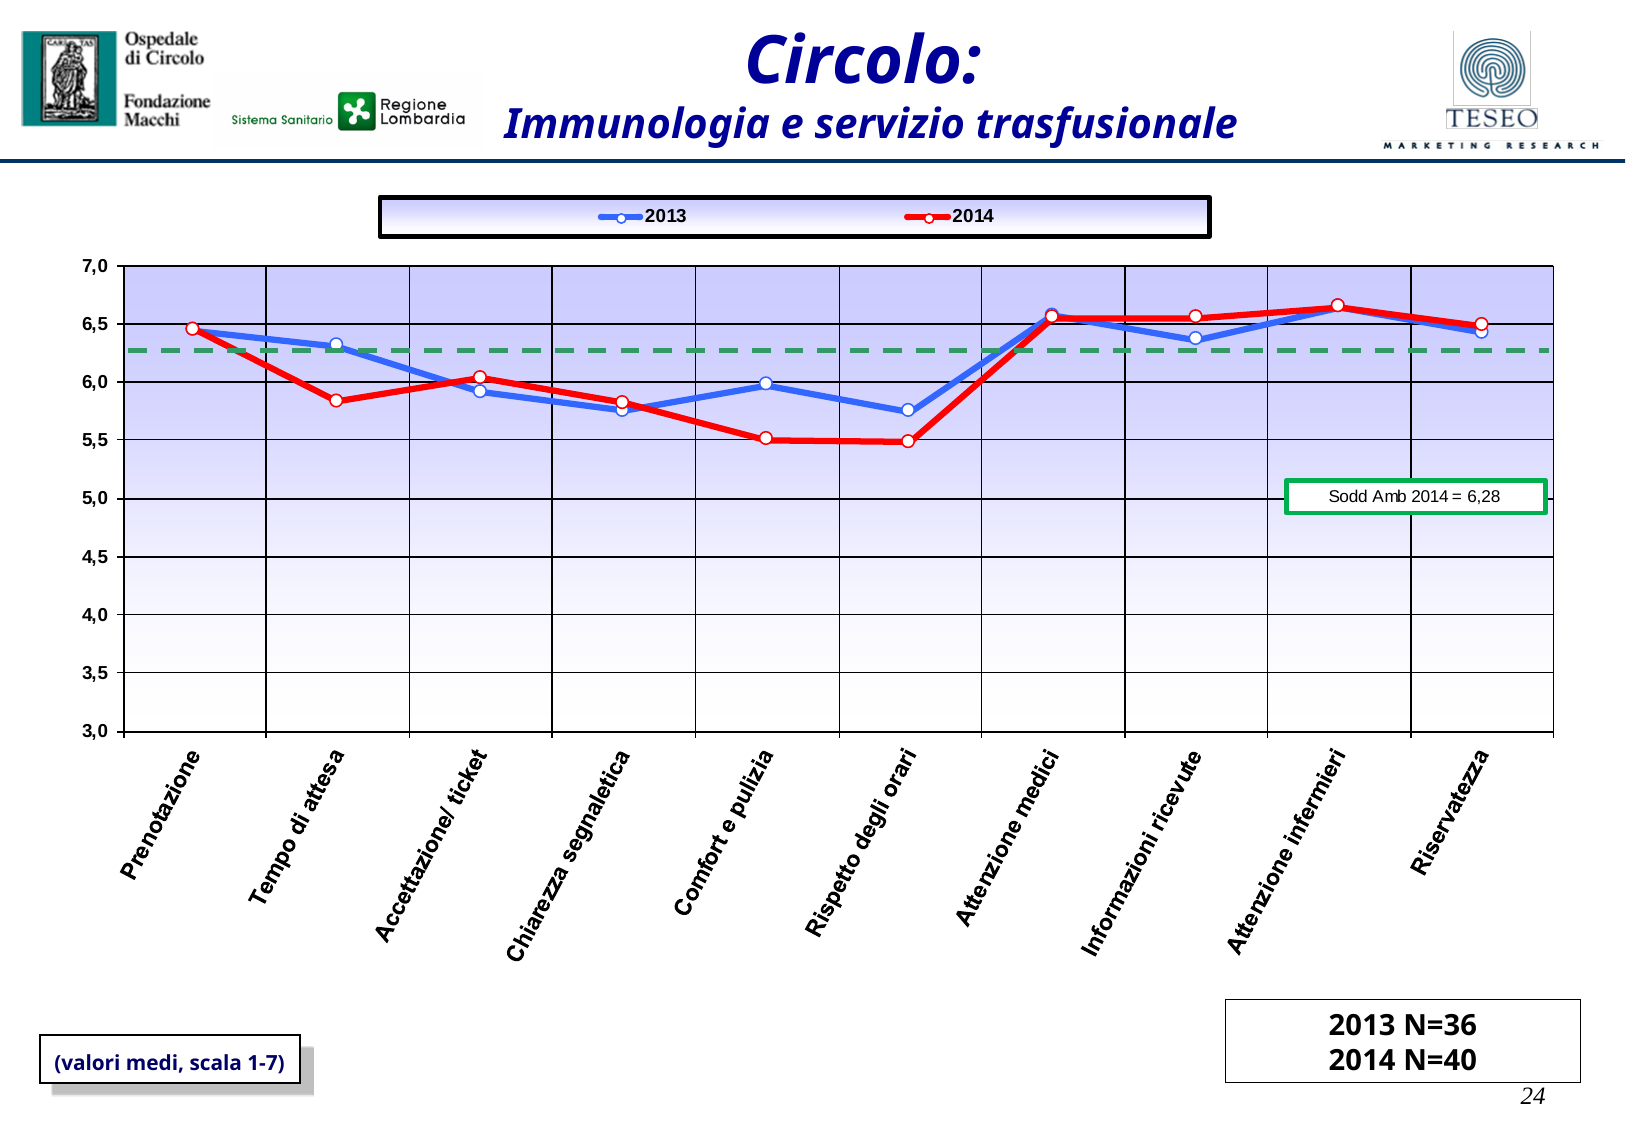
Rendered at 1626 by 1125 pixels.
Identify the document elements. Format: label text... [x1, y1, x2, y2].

picture [1381, 31, 1604, 149]
picture [21, 31, 483, 149]
text_box 2013 N=36 2014 N=40 [1225, 999, 1581, 1083]
text_box Circolo: Immunologia e servizio trasfusionale [328, 18, 1415, 144]
text_box (valori medi, scala 1-7) [39, 1034, 300, 1083]
picture [46, 184, 1564, 1125]
